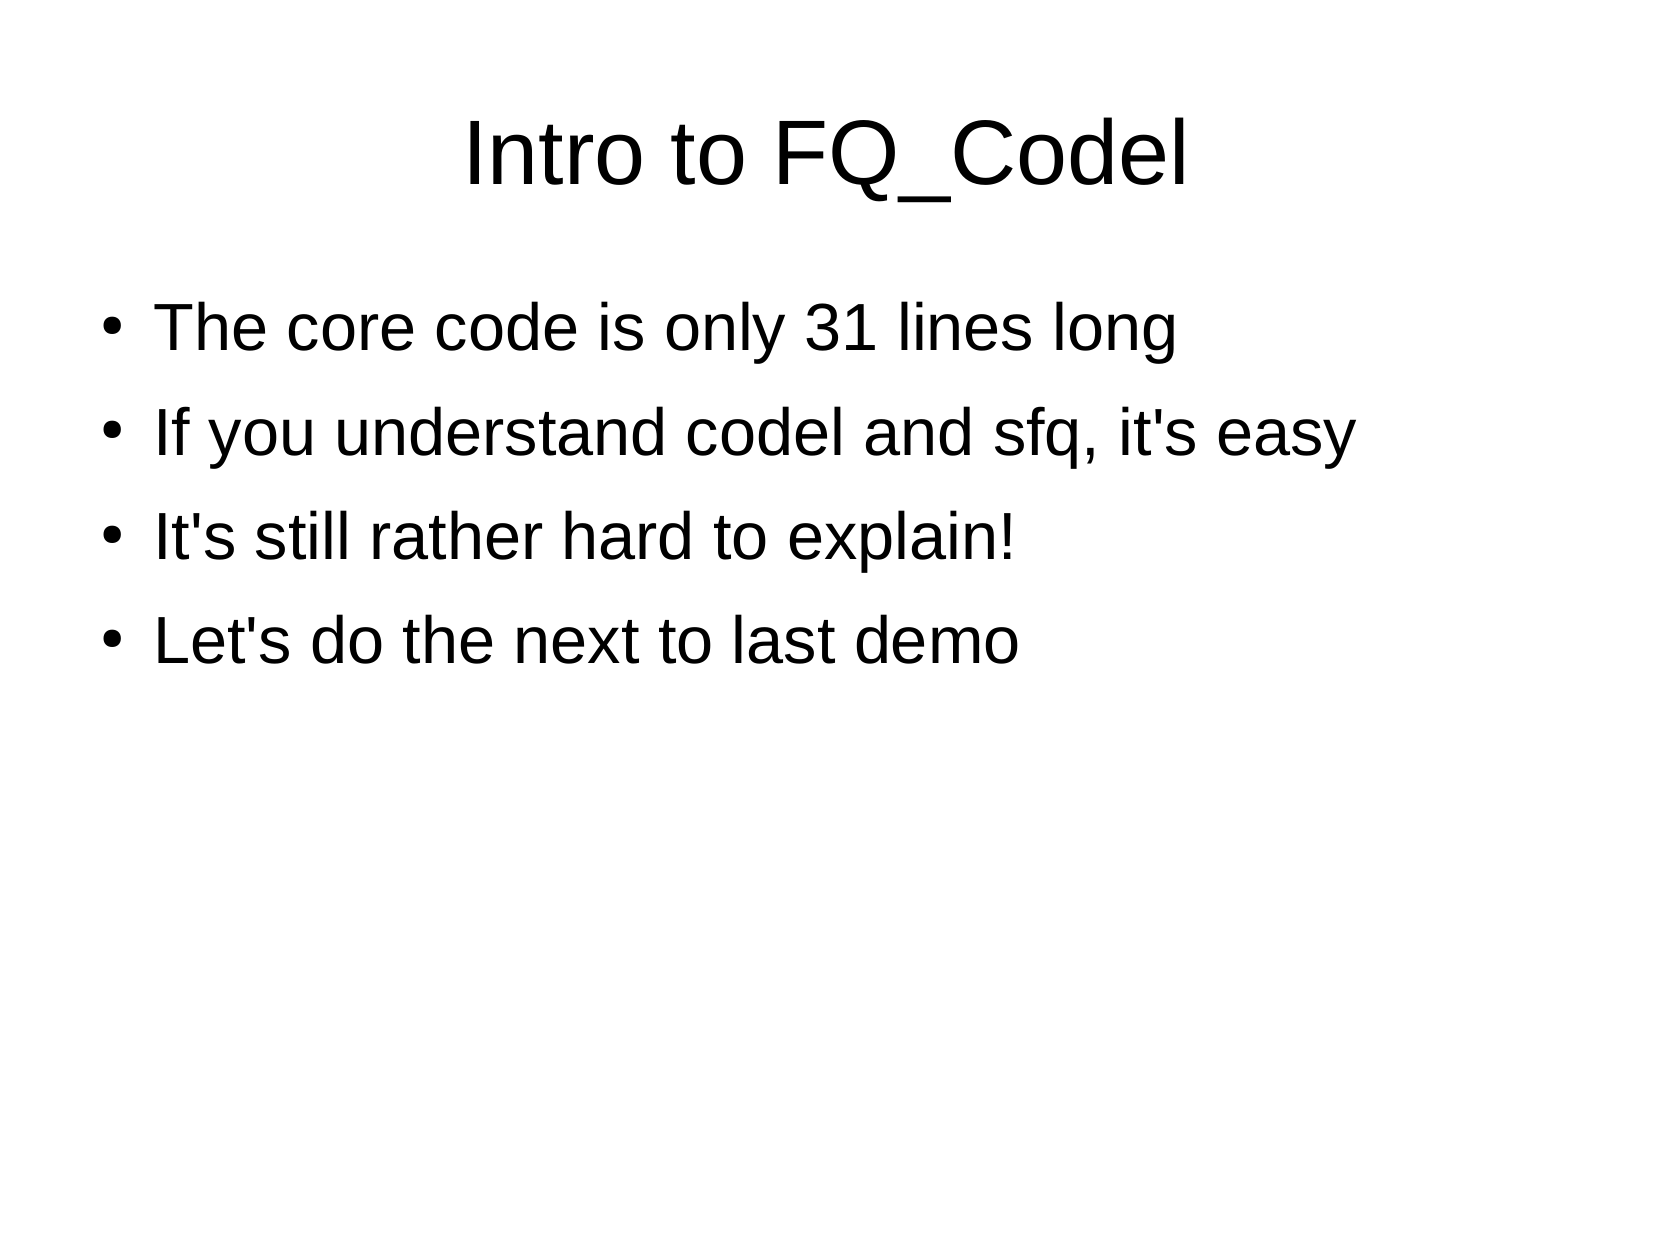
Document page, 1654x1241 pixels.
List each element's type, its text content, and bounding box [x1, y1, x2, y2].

title Intro to FQ_Codel [82, 49, 1571, 257]
list The core code is only 31 lines long If you understand codel and sfq, it's easy It's still rather hard to explain! Let's do the next to last demo [82, 290, 1538, 1010]
